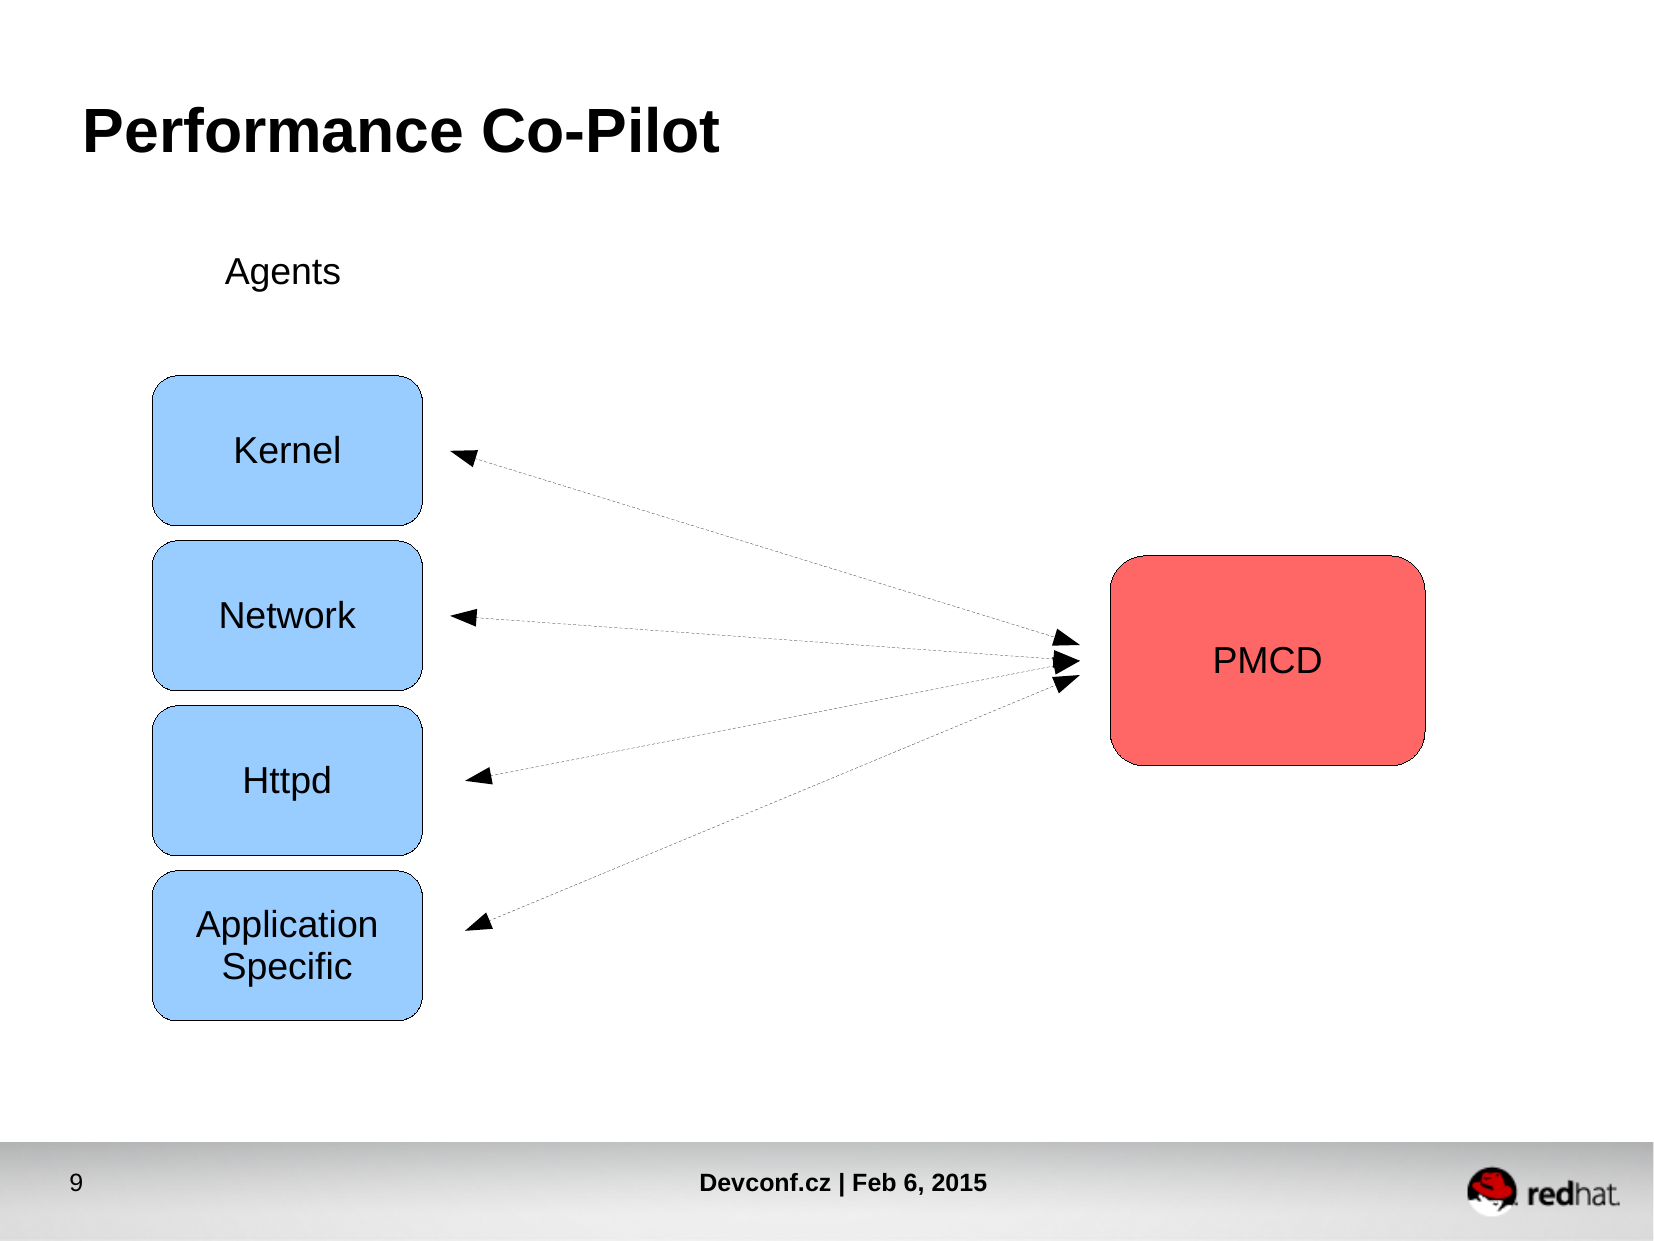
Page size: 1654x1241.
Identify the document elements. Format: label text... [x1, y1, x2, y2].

picture [0, 1142, 1654, 1241]
text_box PMCD [1110, 555, 1426, 766]
text_box Application Specific [152, 870, 423, 1021]
text_box Httpd [152, 705, 423, 856]
text_box Network [152, 540, 423, 691]
text_box Kernel [152, 375, 423, 526]
title Performance Co-Pilot [82, 37, 1571, 226]
text_box Agents [210, 243, 556, 301]
